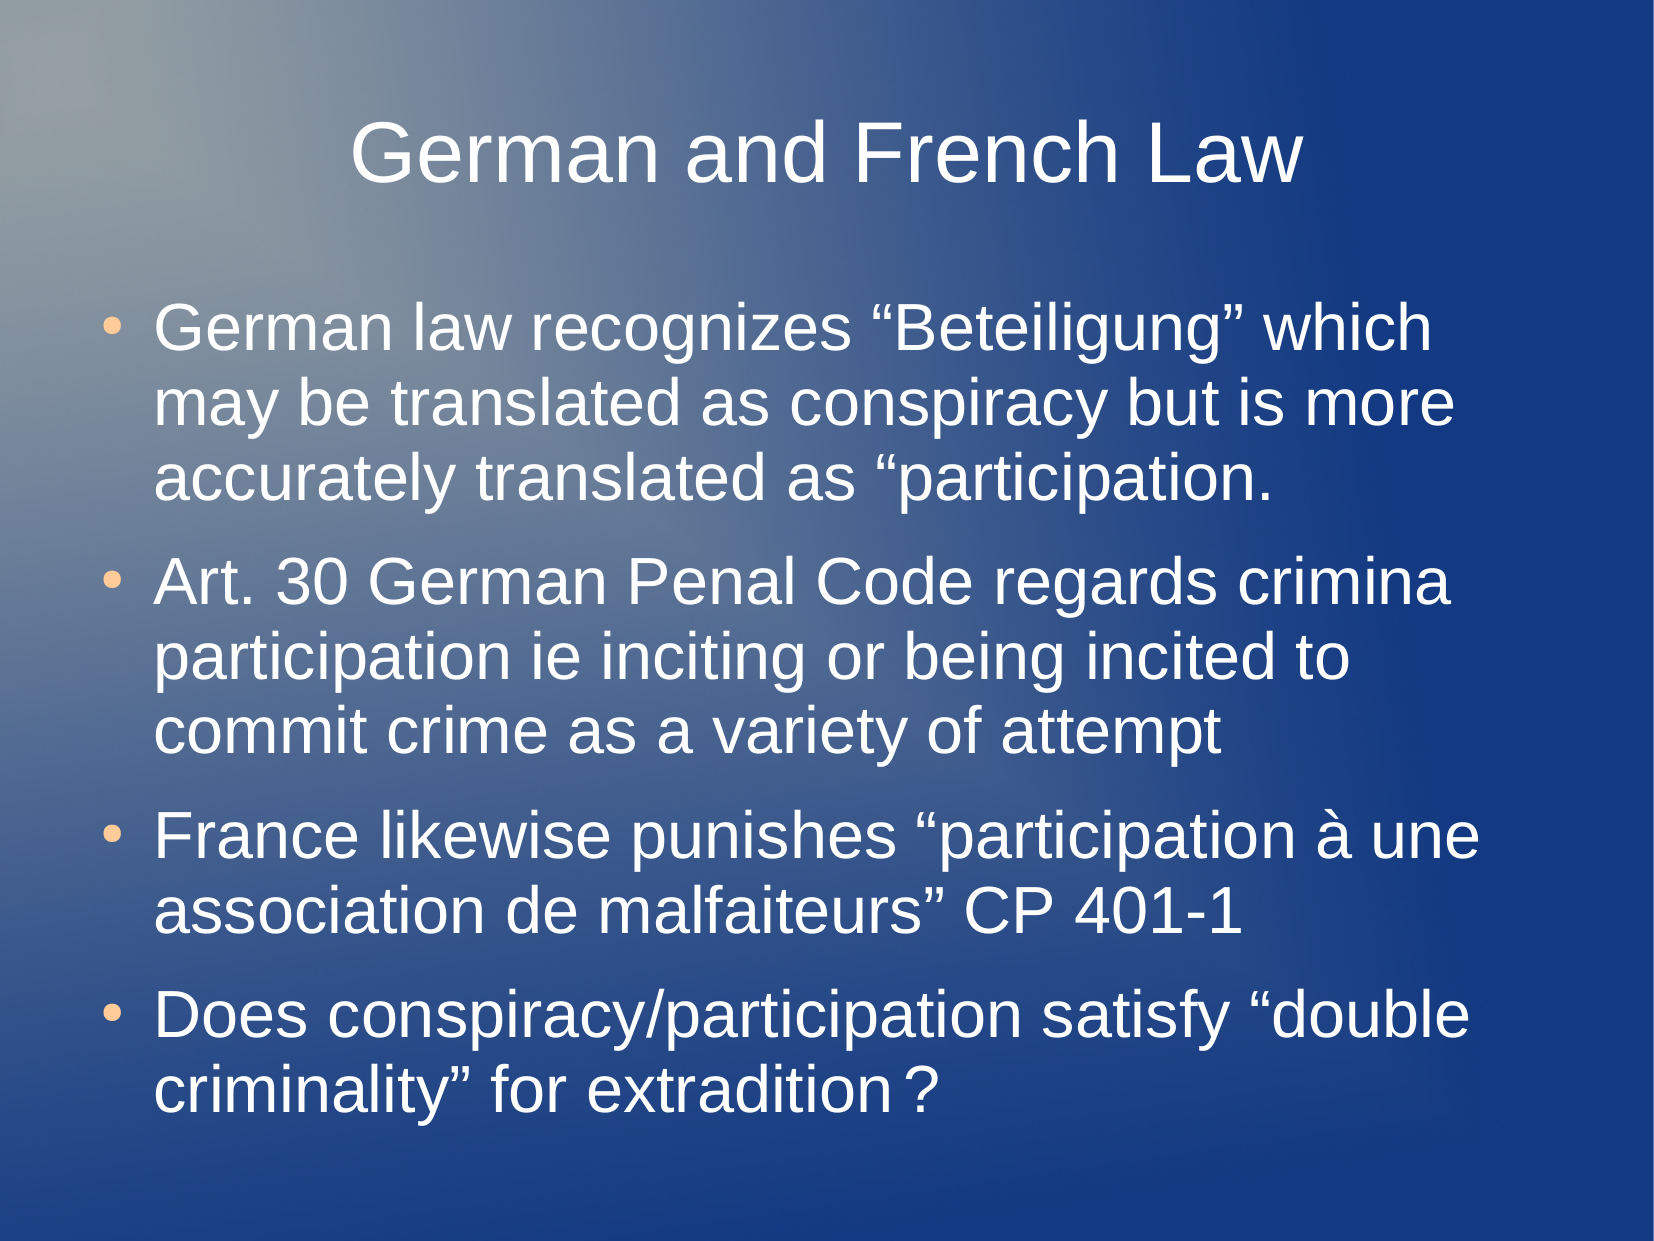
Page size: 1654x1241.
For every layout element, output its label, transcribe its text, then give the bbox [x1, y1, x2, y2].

title German and French Law [82, 49, 1571, 257]
list German law recognizes “Beteiligung” which may be translated as conspiracy but is more accurately translated as “participation. Art. 30 German Penal Code regards crimina participation ie inciting or being incited to commit crime as a variety of attempt France likewise punishes “participation à une association de malfaiteurs” CP 401-1 Does conspiracy/participation satisfy “double criminality” for extradition ? [82, 290, 1571, 1127]
picture [0, 0, 1654, 1241]
